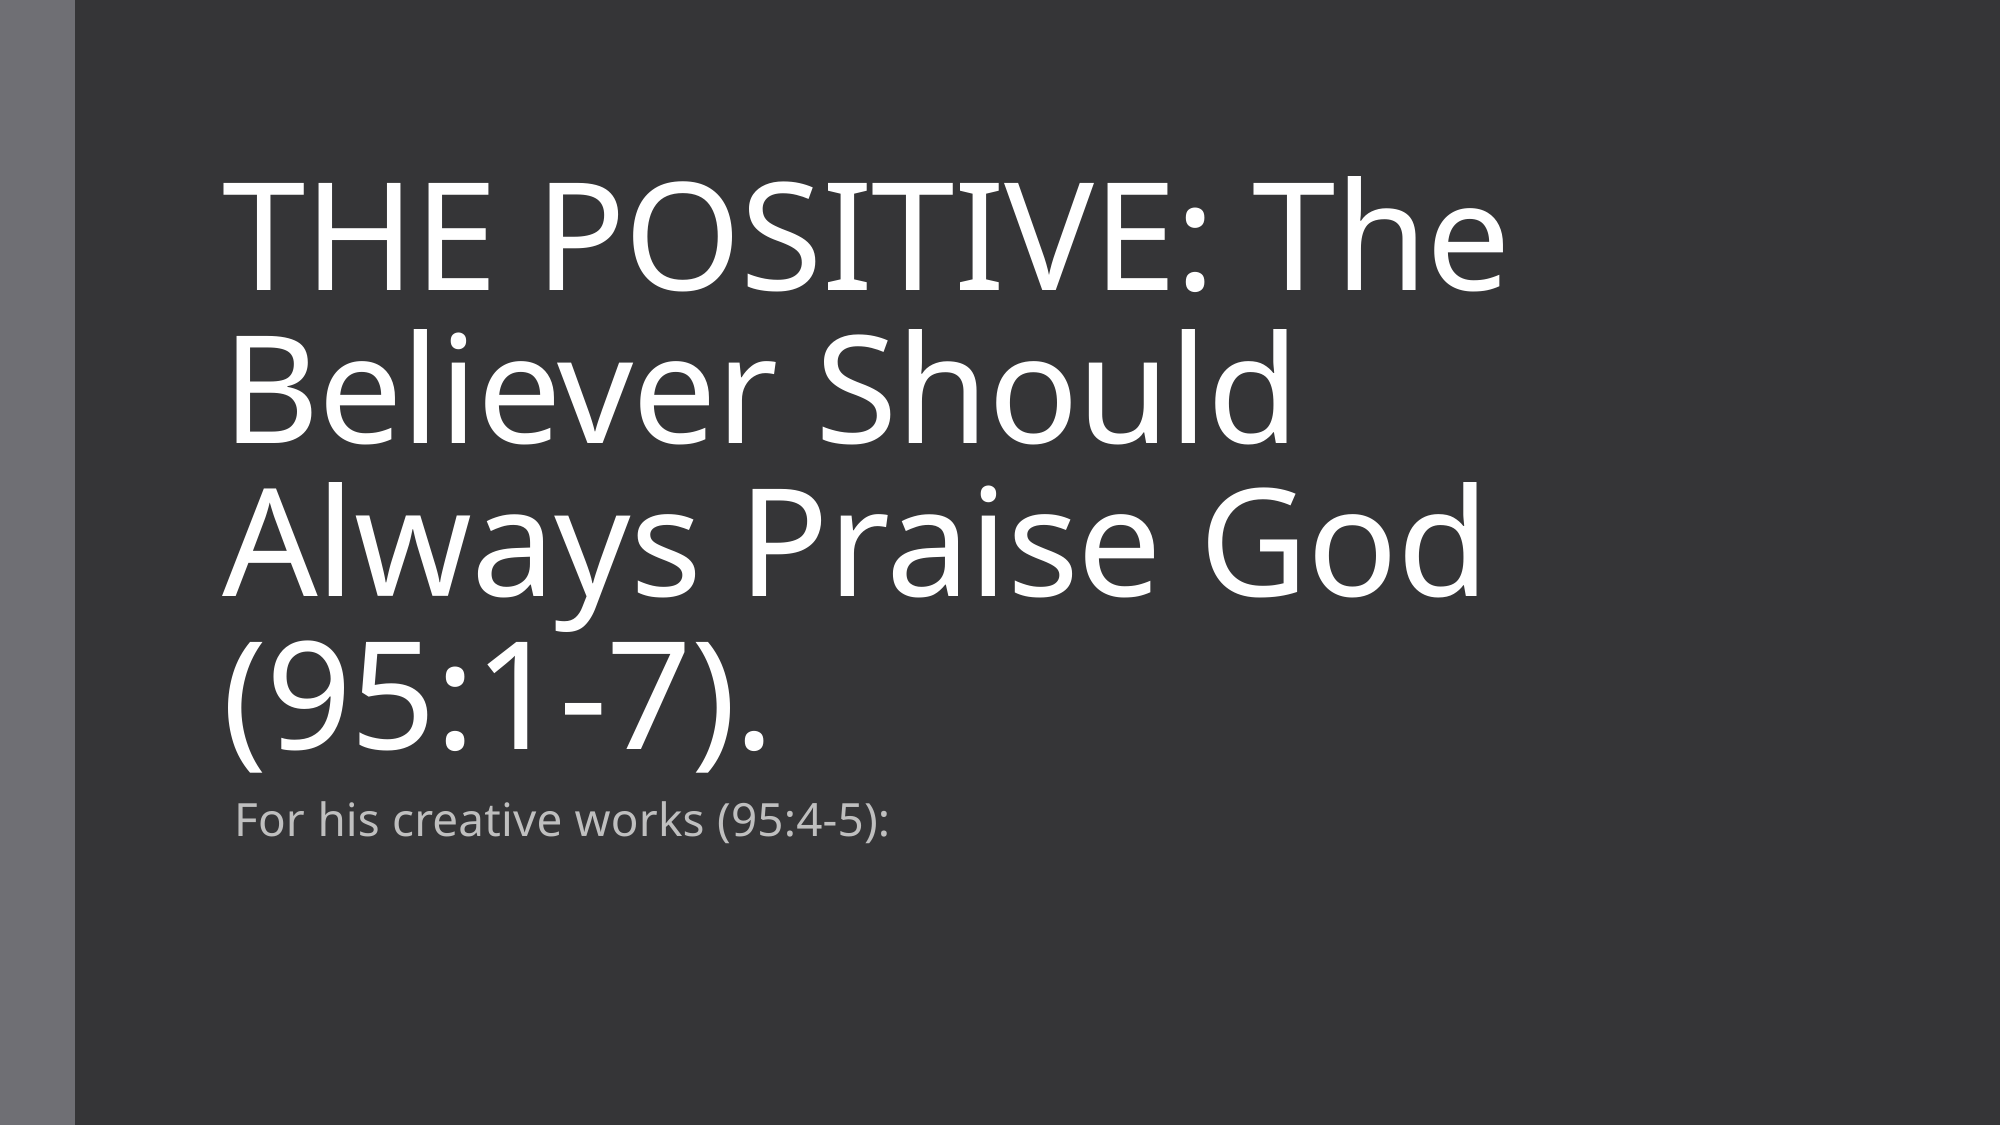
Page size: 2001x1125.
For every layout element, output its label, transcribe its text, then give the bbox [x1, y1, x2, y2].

title THE POSITIVE: The Believer Should Always Praise God (95:1-7). [206, 124, 1752, 787]
subtitle For his creative works (95:4-5): [206, 787, 1752, 1066]
